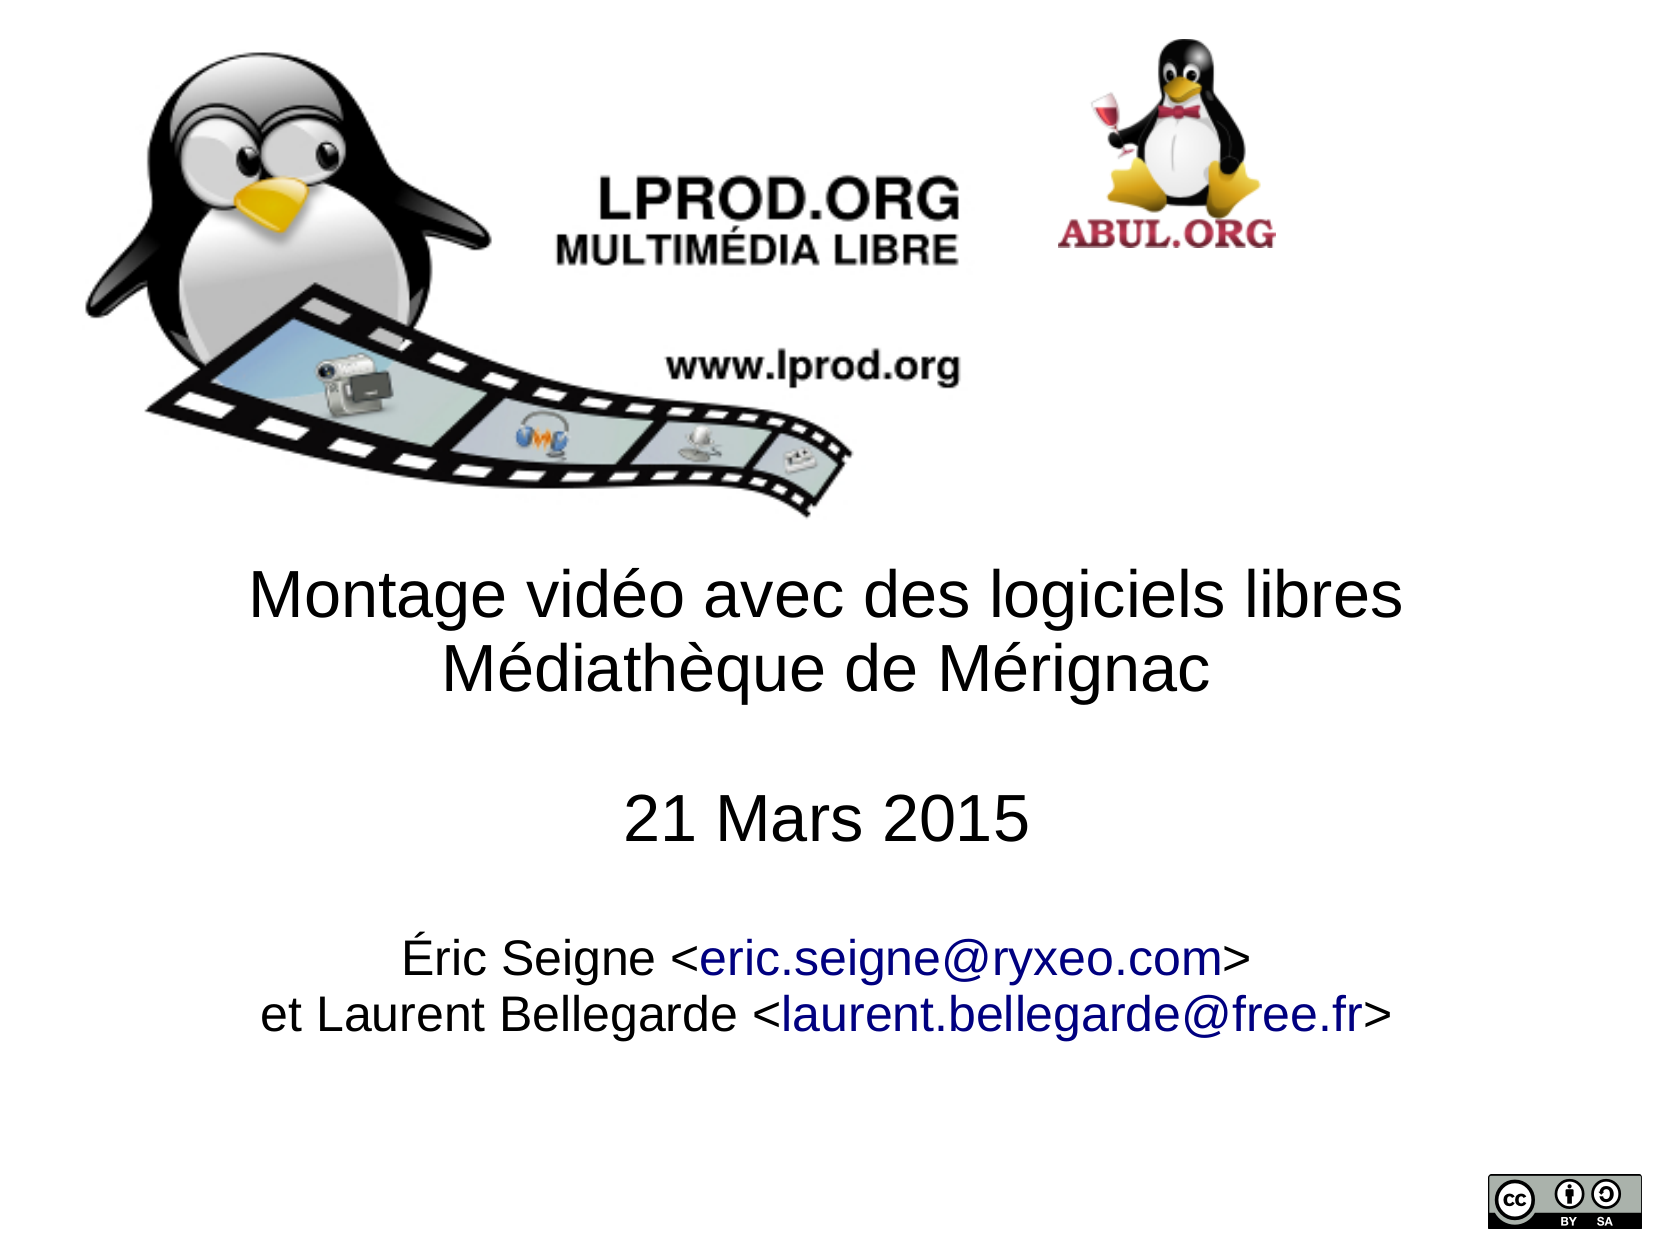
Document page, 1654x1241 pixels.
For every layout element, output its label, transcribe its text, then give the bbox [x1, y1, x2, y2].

picture [1058, 39, 1276, 249]
picture [82, 49, 993, 257]
picture [1488, 1174, 1642, 1229]
subtitle Montage vidéo avec des logiciels libres Médiathèque de Mérignac 21 Mars 2015 Éric Seigne <eric.seigne@ryxeo.com> et Laurent Bellegarde <laurent.bellegarde@free.fr> [82, 257, 1571, 1043]
